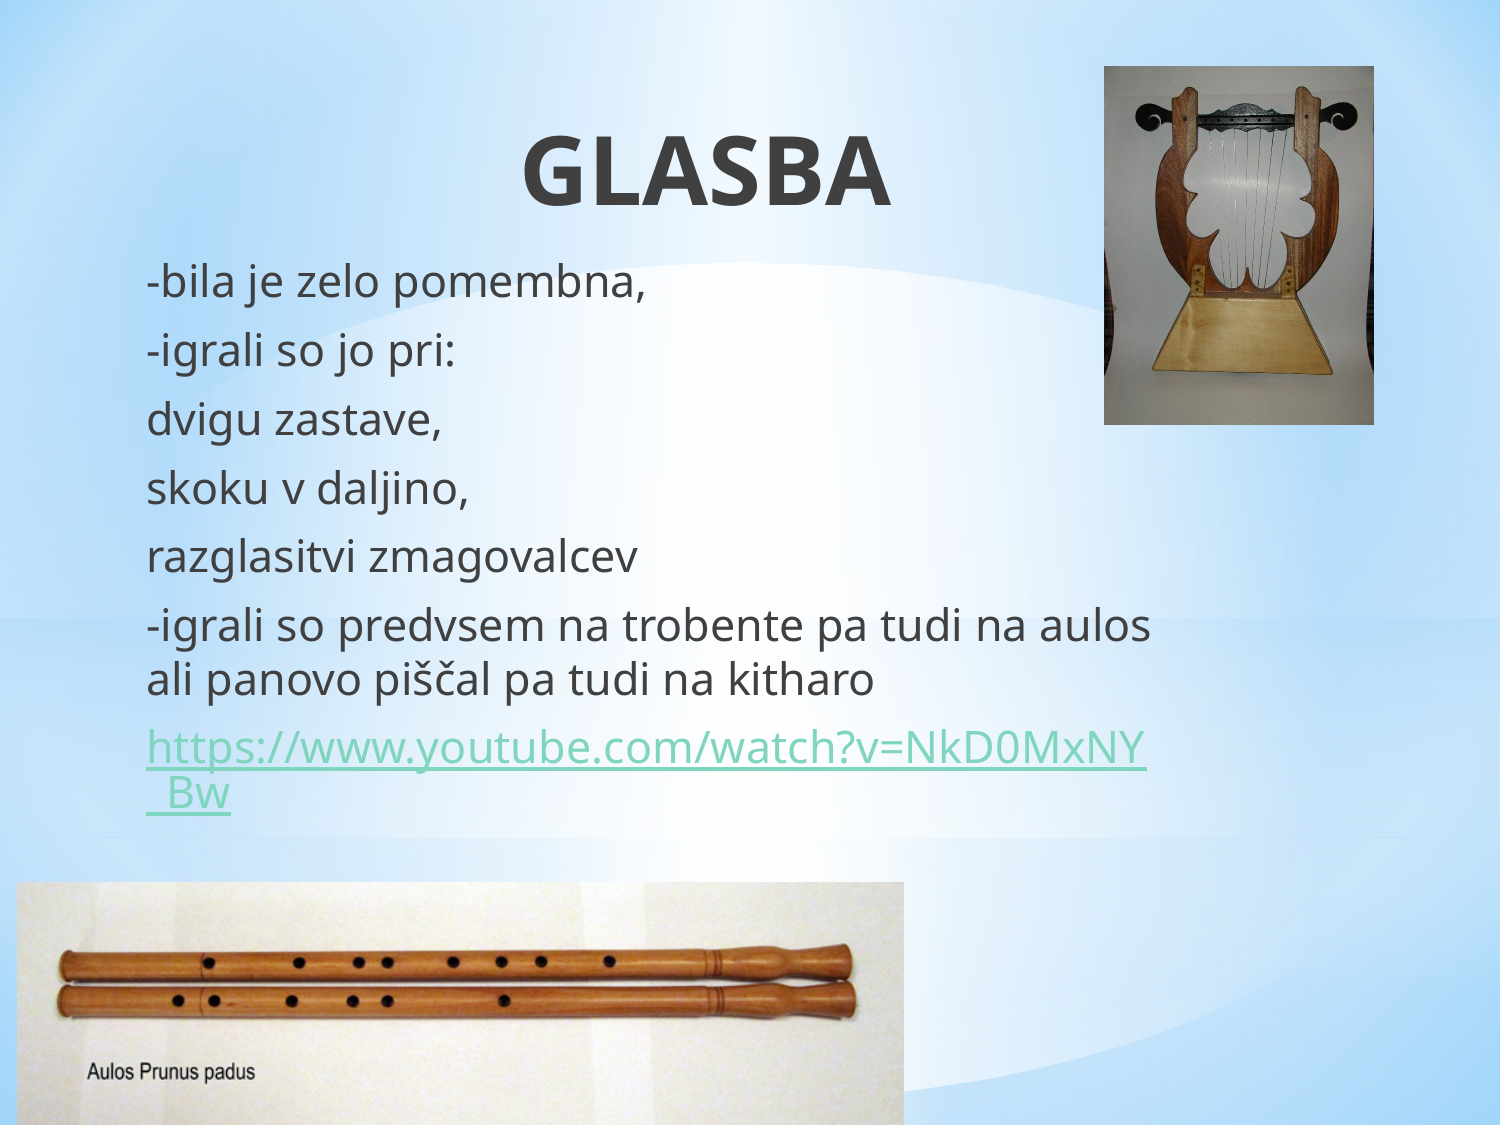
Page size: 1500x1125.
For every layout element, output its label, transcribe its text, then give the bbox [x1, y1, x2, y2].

list -bila je zelo pomembna, -igrali so jo pri: dvigu zastave, skoku v daljino, razglasitvi zmagovalcev -igrali so predvsem na trobente pa tudi na aulos ali panovo piščal pa tudi na kitharo https://www.youtube.com/watch?v=NkD0MxNY_Bw [123, 245, 1174, 847]
picture [17, 882, 904, 1125]
picture [1104, 66, 1374, 425]
title GLASBA [171, 101, 1104, 245]
